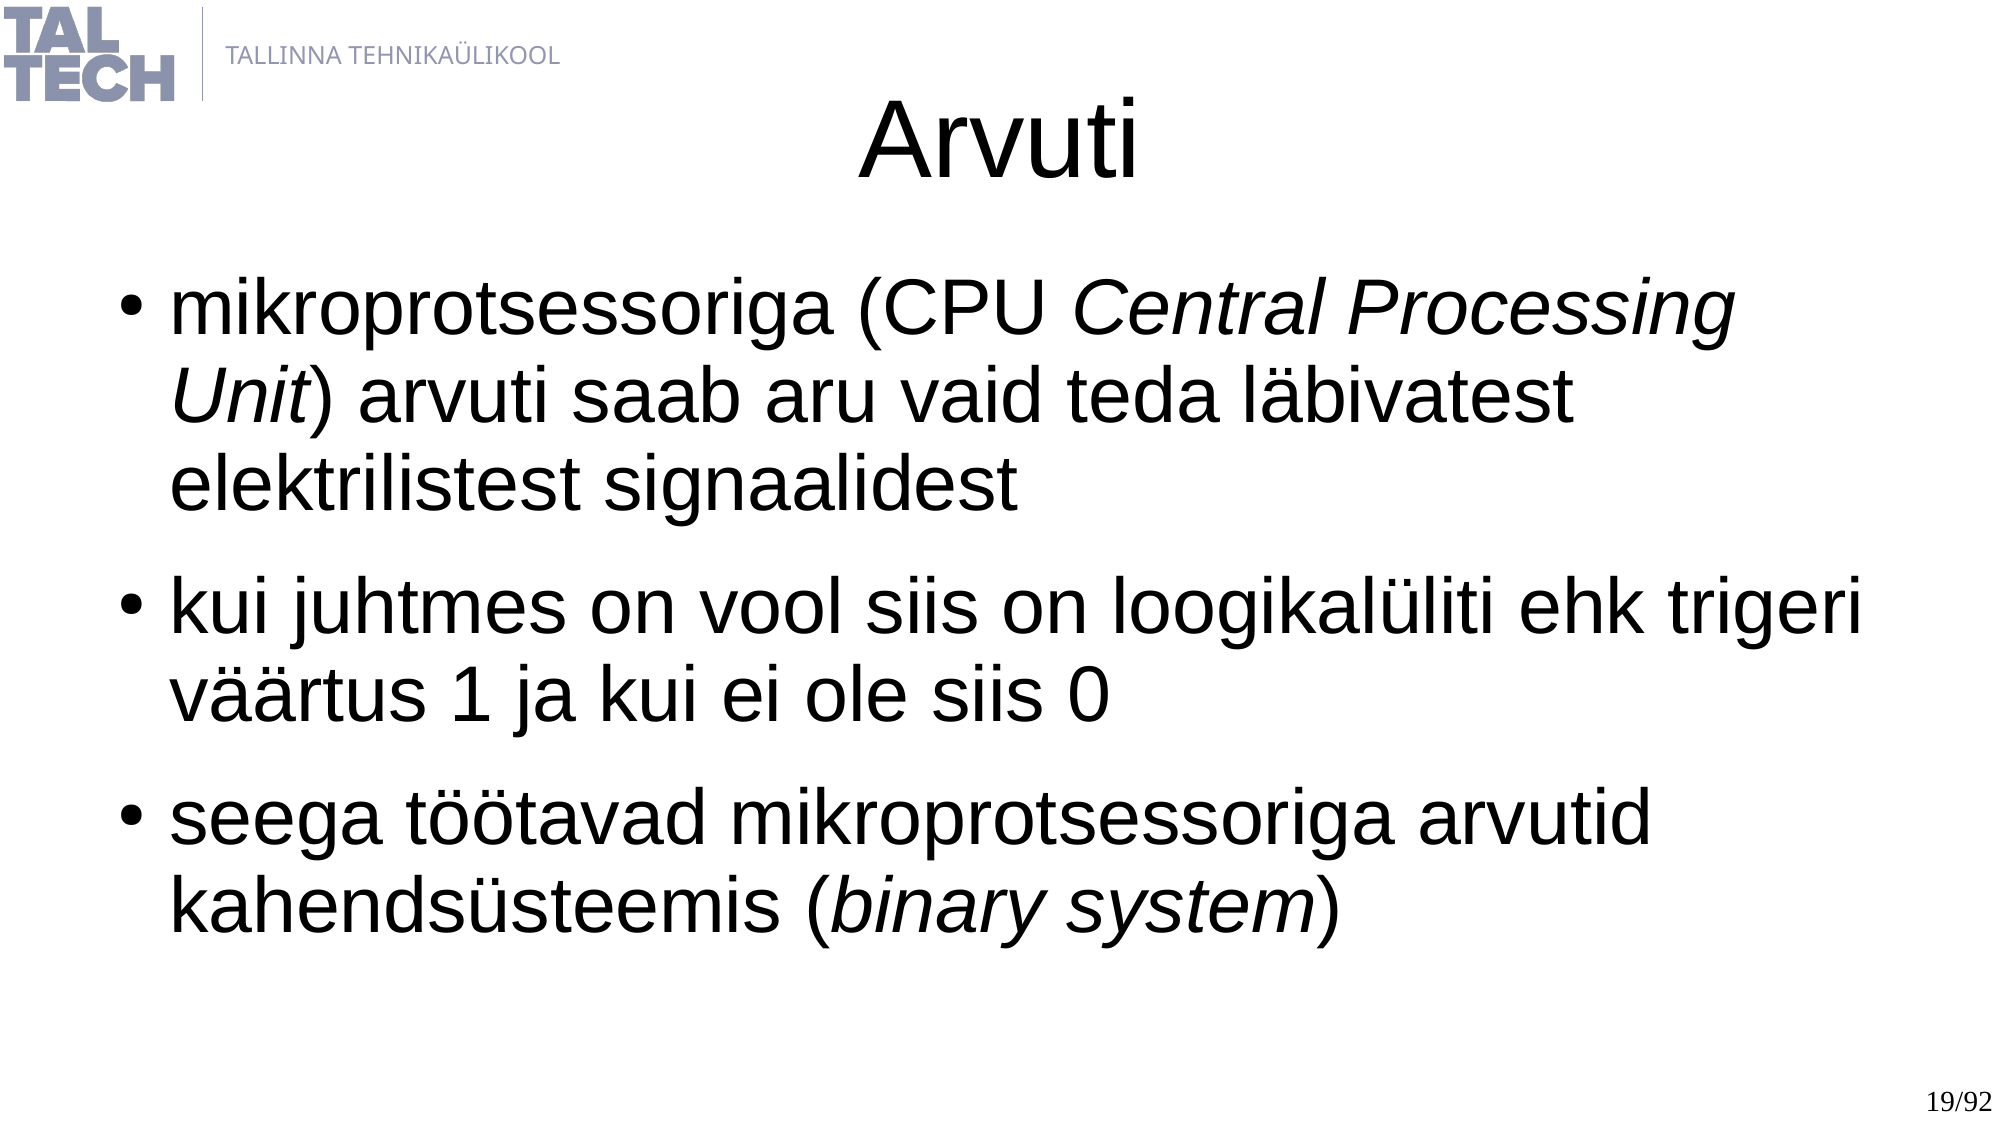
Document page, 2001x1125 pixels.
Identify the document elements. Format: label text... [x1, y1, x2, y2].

picture [0, 0, 178, 107]
title Arvuti [99, 44, 1901, 233]
list mikroprotsessoriga (CPU Central Processing Unit) arvuti saab aru vaid teda läbivatest elektrilistest signaalidest kui juhtmes on vool siis on loogikalüliti ehk trigeri väärtus 1 ja kui ei ole siis 0 seega töötavad mikroprotsessoriga arvutid kahendsüsteemis (binary system) [99, 263, 1901, 957]
